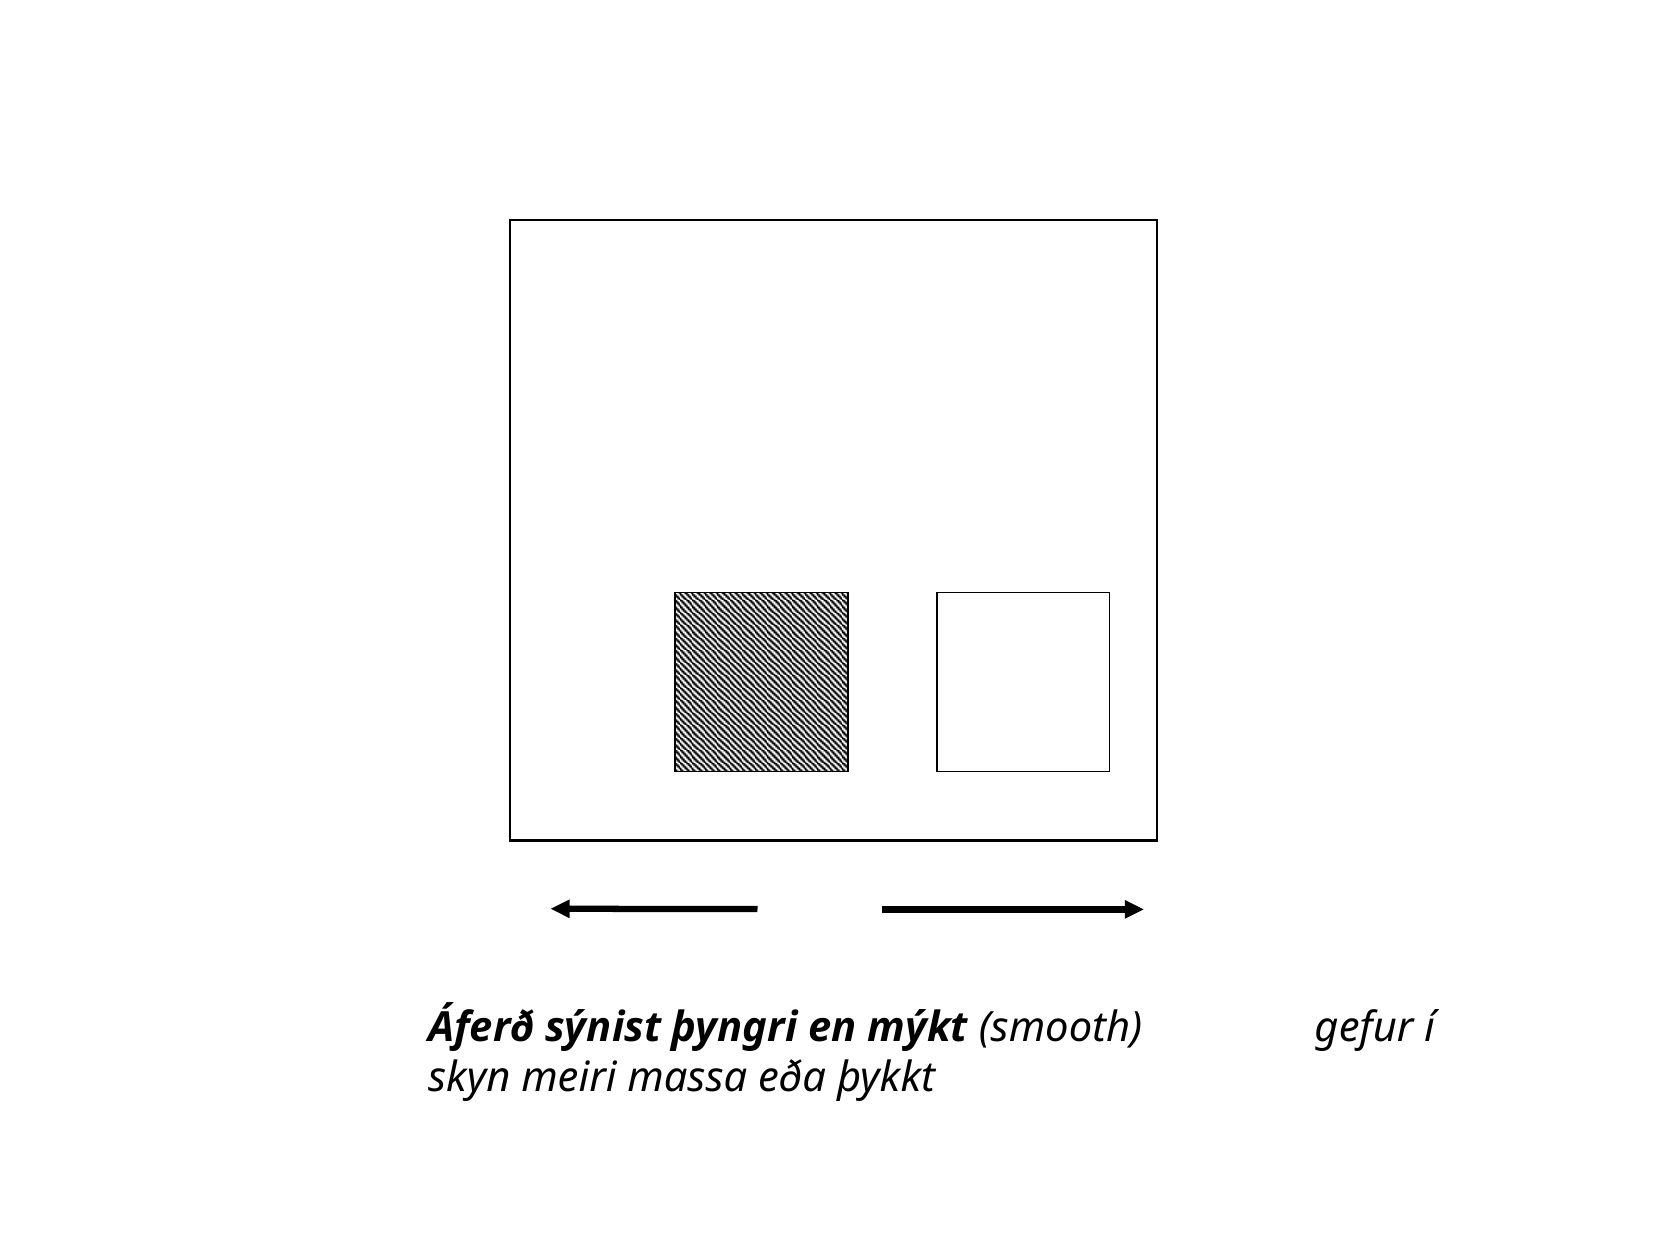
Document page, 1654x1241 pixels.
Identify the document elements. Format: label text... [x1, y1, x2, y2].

text_box [675, 592, 848, 772]
text_box [936, 592, 1110, 772]
text_box Áferð sýnist þyngri en mýkt (smooth) gefur í skyn meiri massa eða þykkt [413, 992, 1475, 1108]
